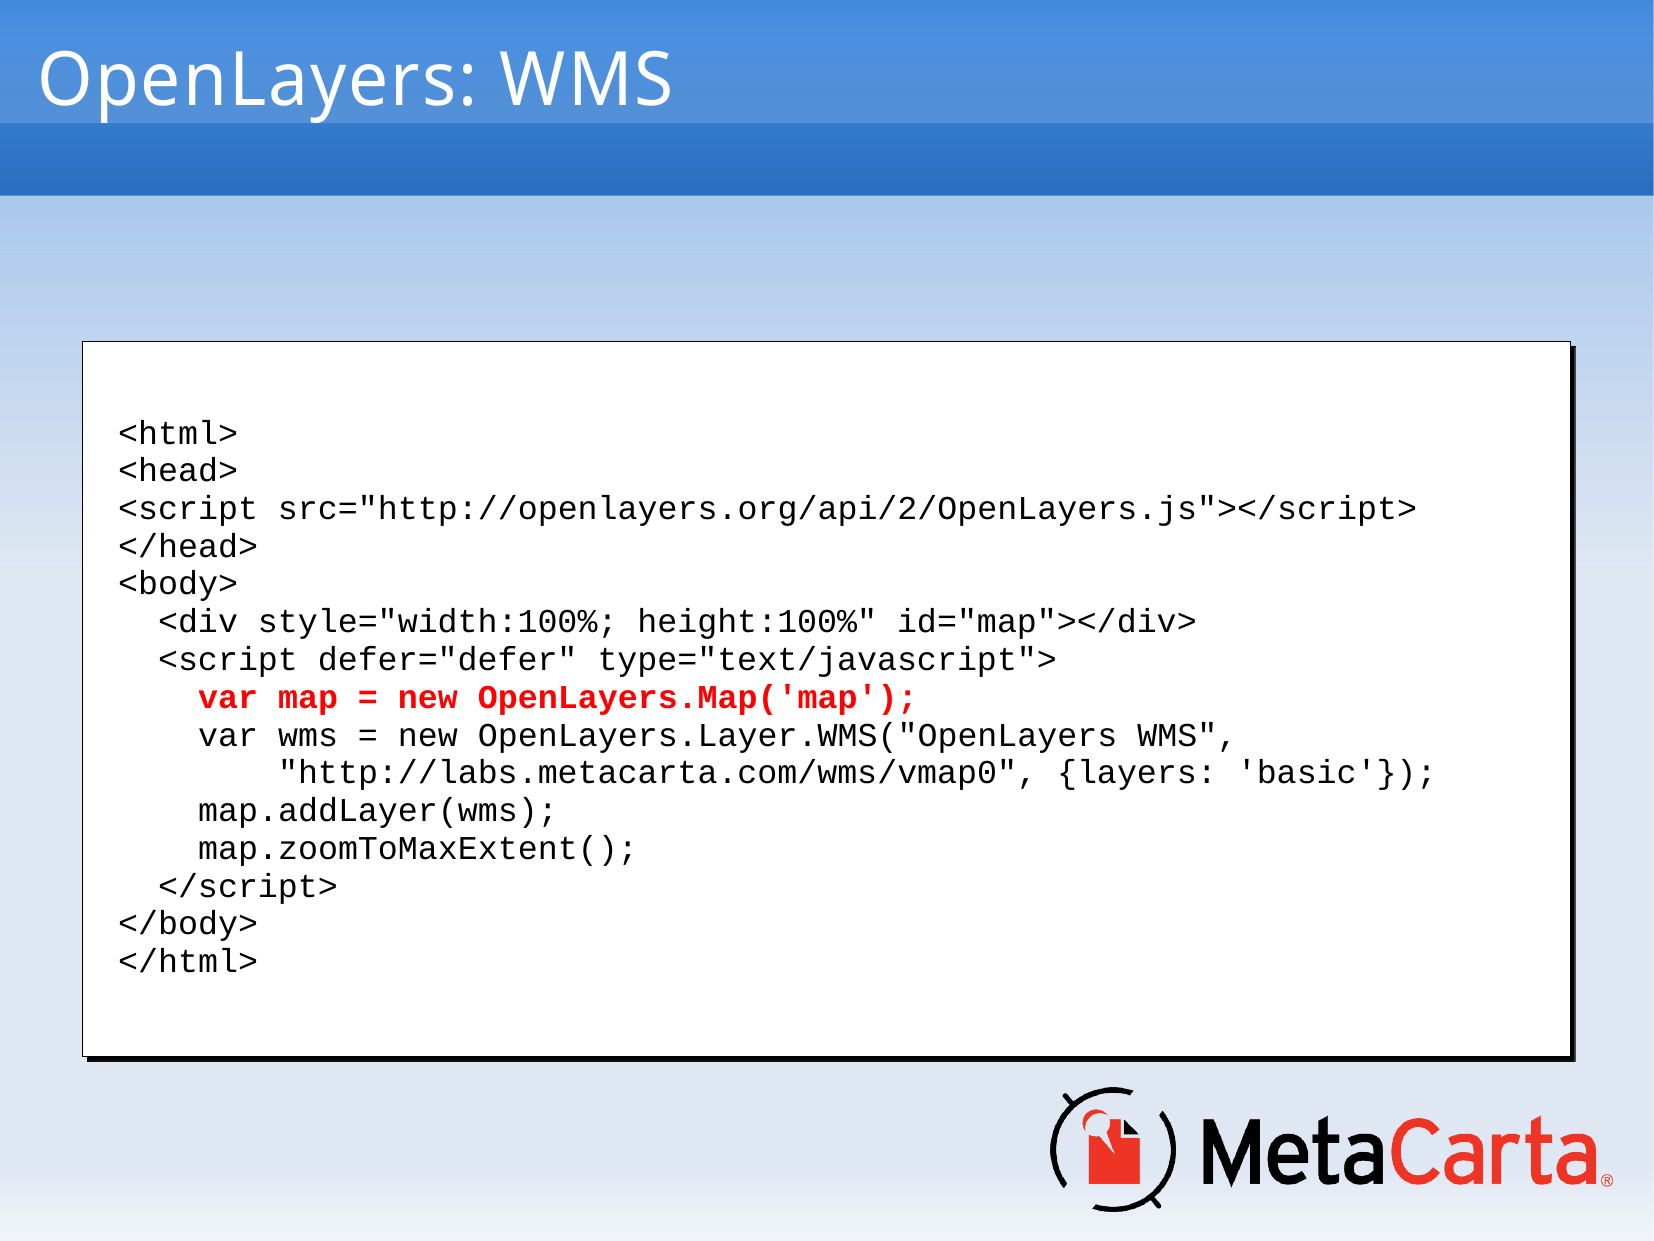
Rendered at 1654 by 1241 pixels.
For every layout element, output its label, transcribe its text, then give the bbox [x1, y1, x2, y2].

subtitle <html> <head> <script src="http://openlayers.org/api/2/OpenLayers.js"></script> </head> <body> <div style="width:100%; height:100%" id="map"></div> <script defer="defer" type="text/javascript"> var map = new OpenLayers.Map('map'); var wms = new OpenLayers.Layer.WMS("OpenLayers WMS", "http://labs.metacarta.com/wms/vmap0", {layers: 'basic'}); map.addLayer(wms); map.zoomToMaxExtent(); </script> </body> </html> [82, 341, 1571, 1057]
picture [0, 0, 1654, 1241]
title OpenLayers: WMS [37, 2, 1463, 151]
